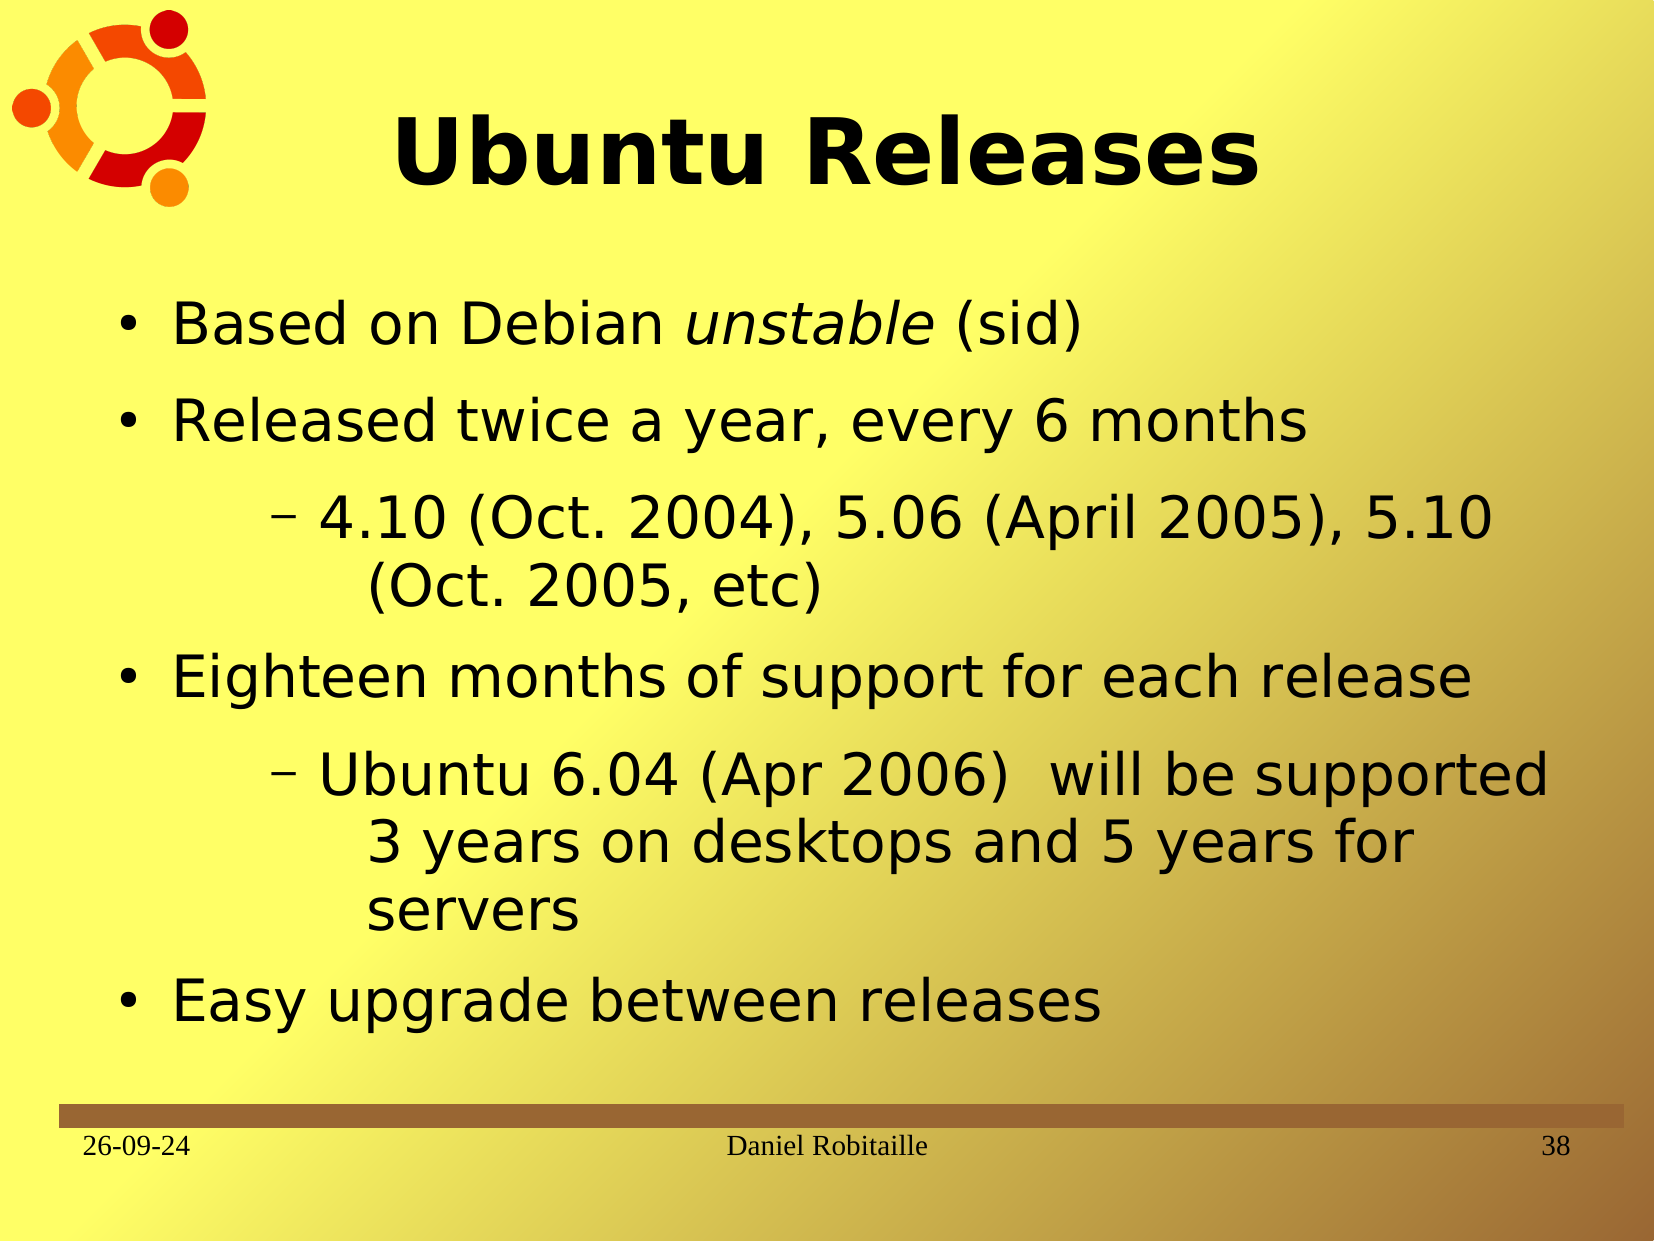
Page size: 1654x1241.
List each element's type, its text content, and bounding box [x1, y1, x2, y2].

title Ubuntu Releases [82, 49, 1571, 257]
list Based on Debian unstable (sid) Released twice a year, every 6 months 4.10 (Oct. 2004), 5.06 (April 2005), 5.10 (Oct. 2005, etc) Eighteen months of support for each release Ubuntu 6.04 (Apr 2006) will be supported 3 years on desktops and 5 years for servers Easy upgrade between releases [82, 290, 1571, 1109]
picture [12, 10, 207, 207]
